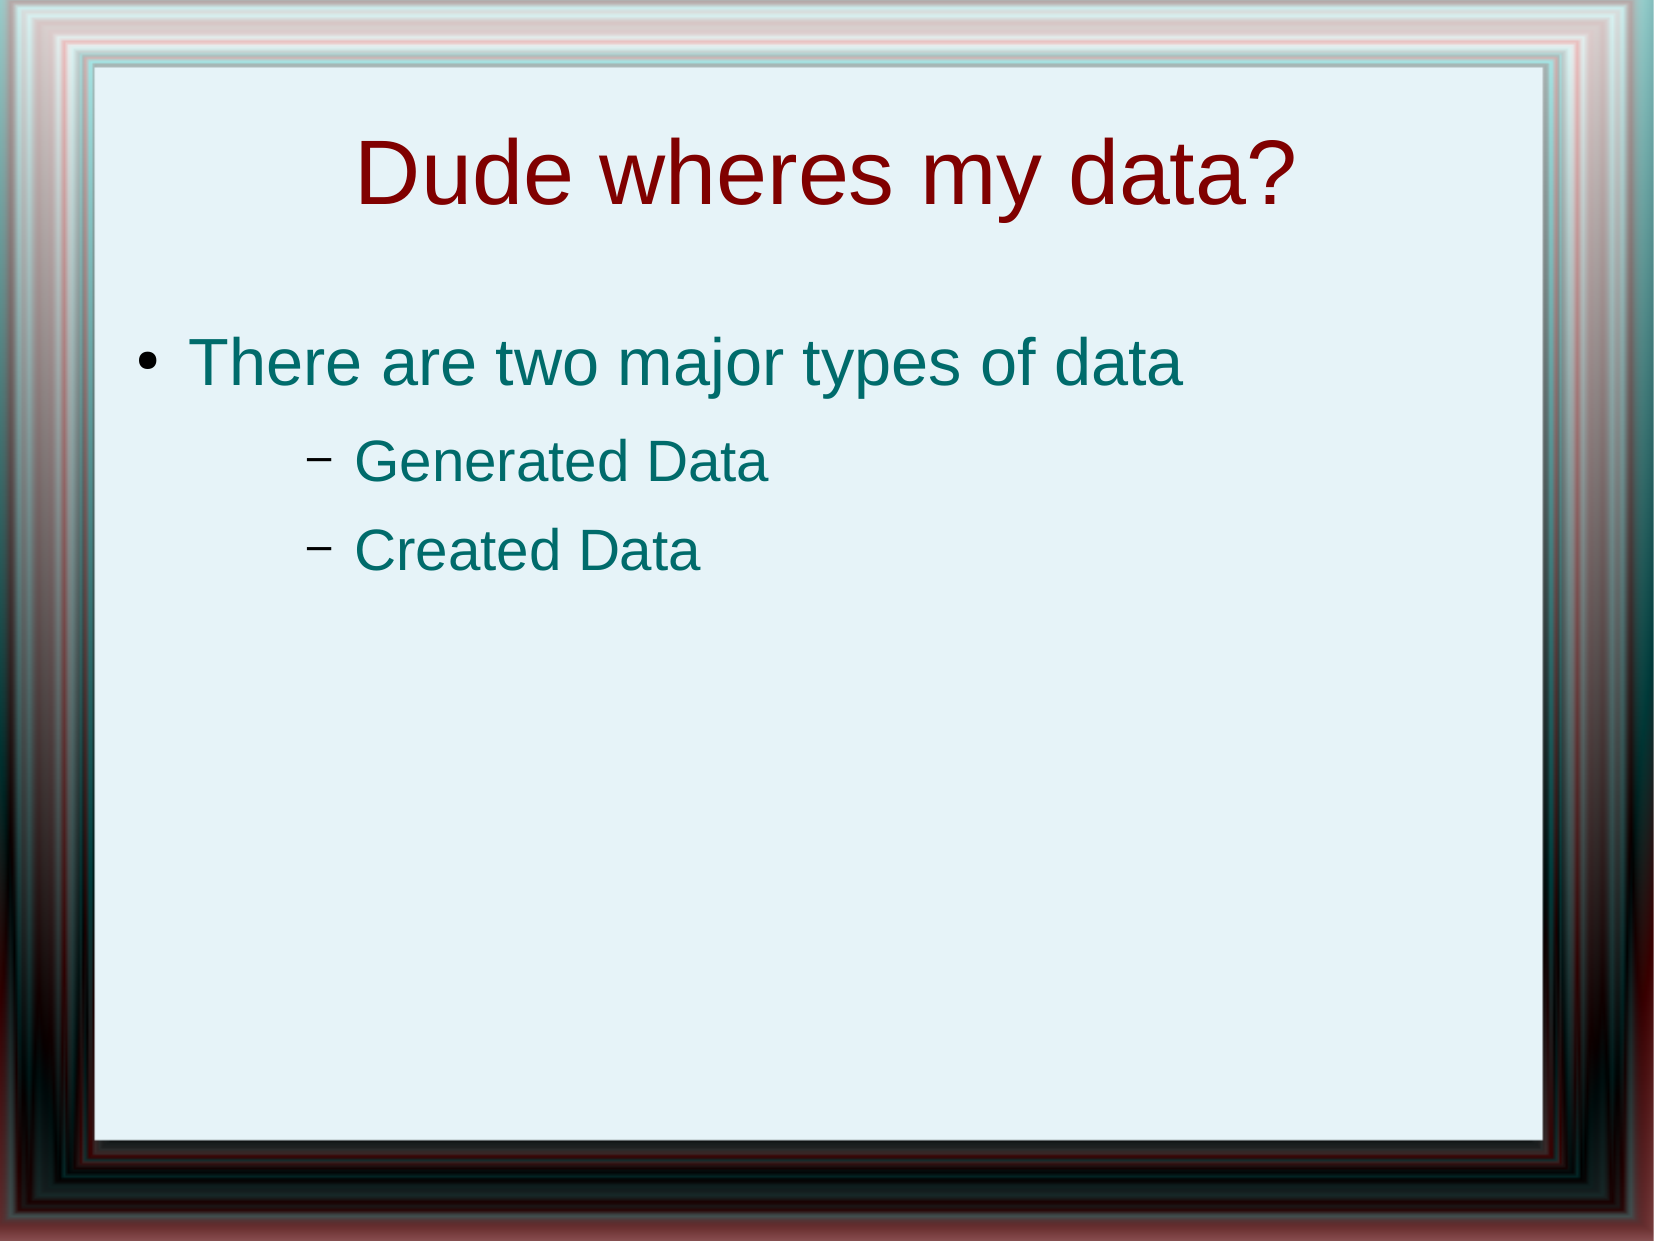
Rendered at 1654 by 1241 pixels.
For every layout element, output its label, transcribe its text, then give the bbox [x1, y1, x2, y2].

title Dude wheres my data? [118, 95, 1536, 250]
picture [0, 0, 1654, 1241]
list There are two major types of data Generated Data Created Data [118, 324, 1506, 1129]
